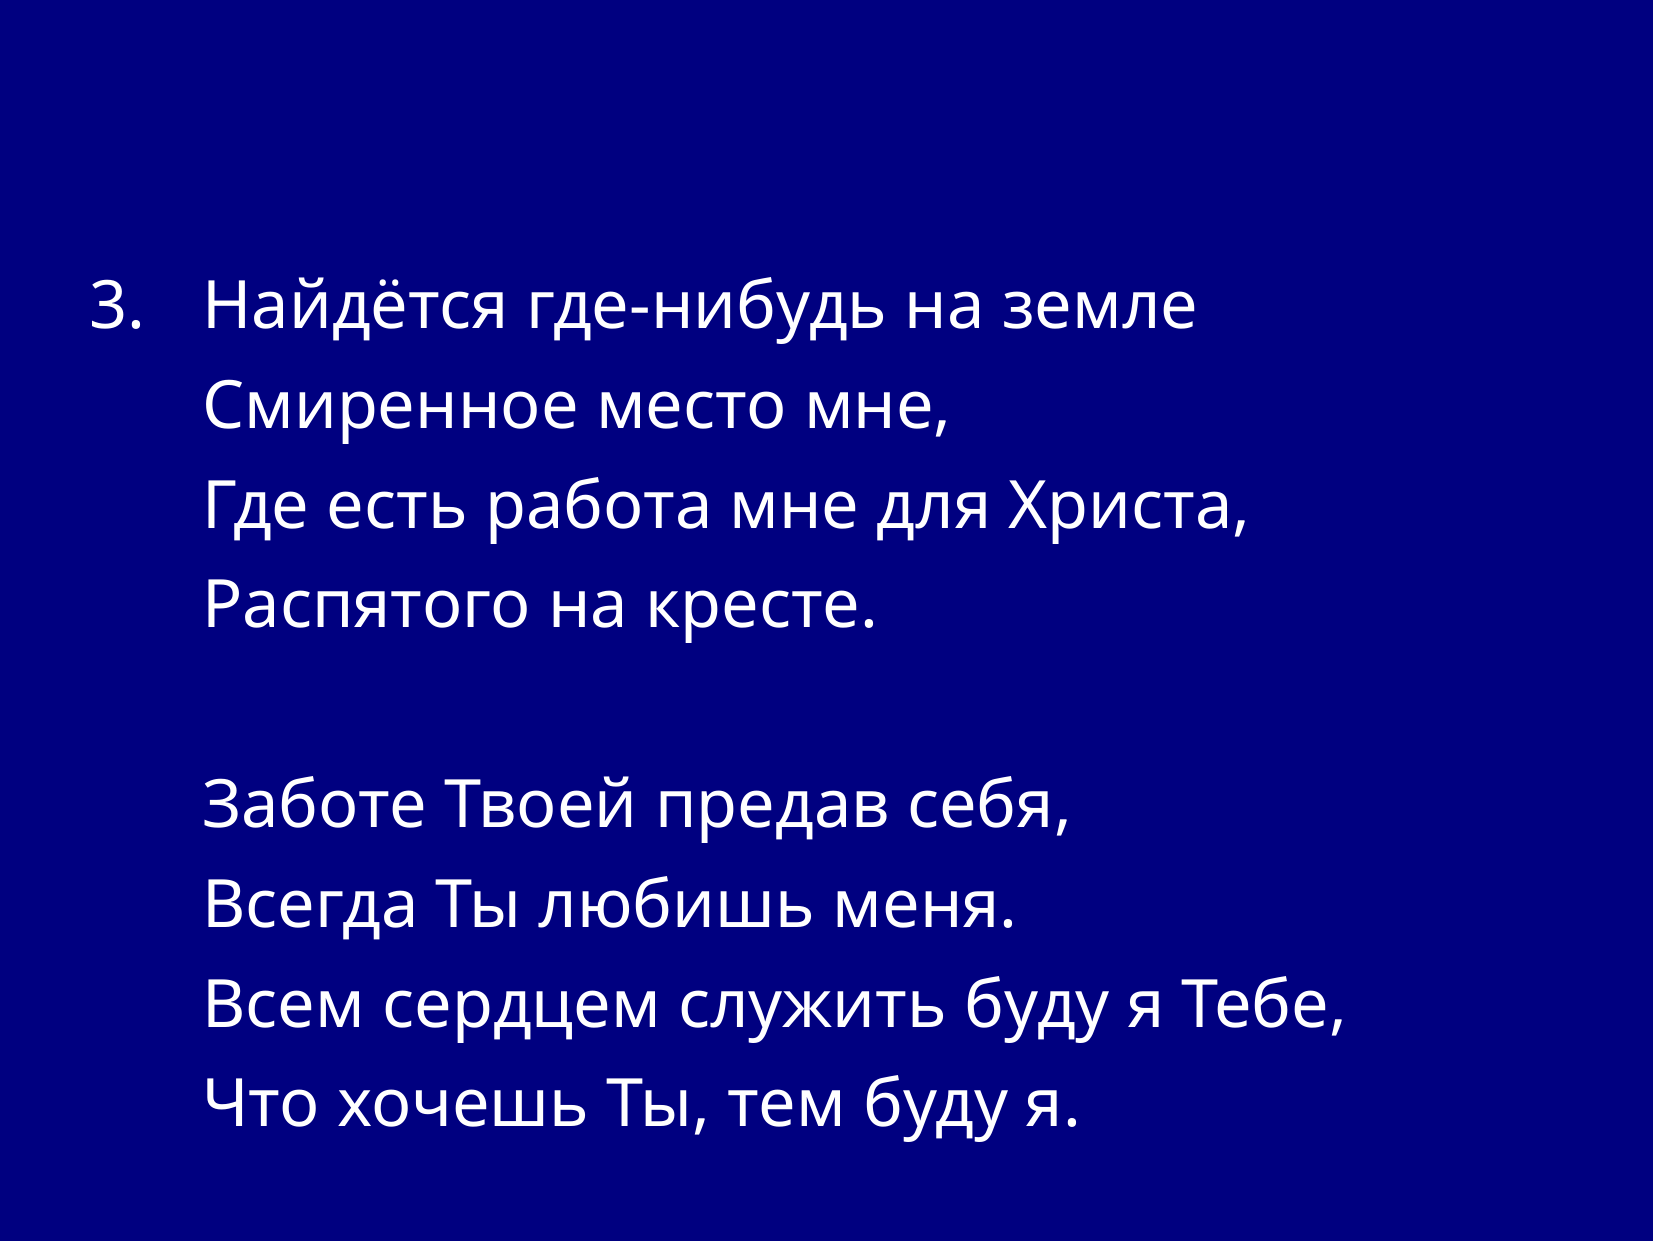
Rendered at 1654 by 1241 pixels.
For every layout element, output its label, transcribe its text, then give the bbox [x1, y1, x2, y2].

text_box 3. Найдётся где-нибудь на земле Смиренное место мне, Где есть работа мне для Христа, Распятого на кресте. Заботе Твоей предав себя, Всегда Ты любишь меня. Всем сердцем служить буду я Тебе, Что хочешь Ты, тем буду я. [75, 150, 1576, 1163]
